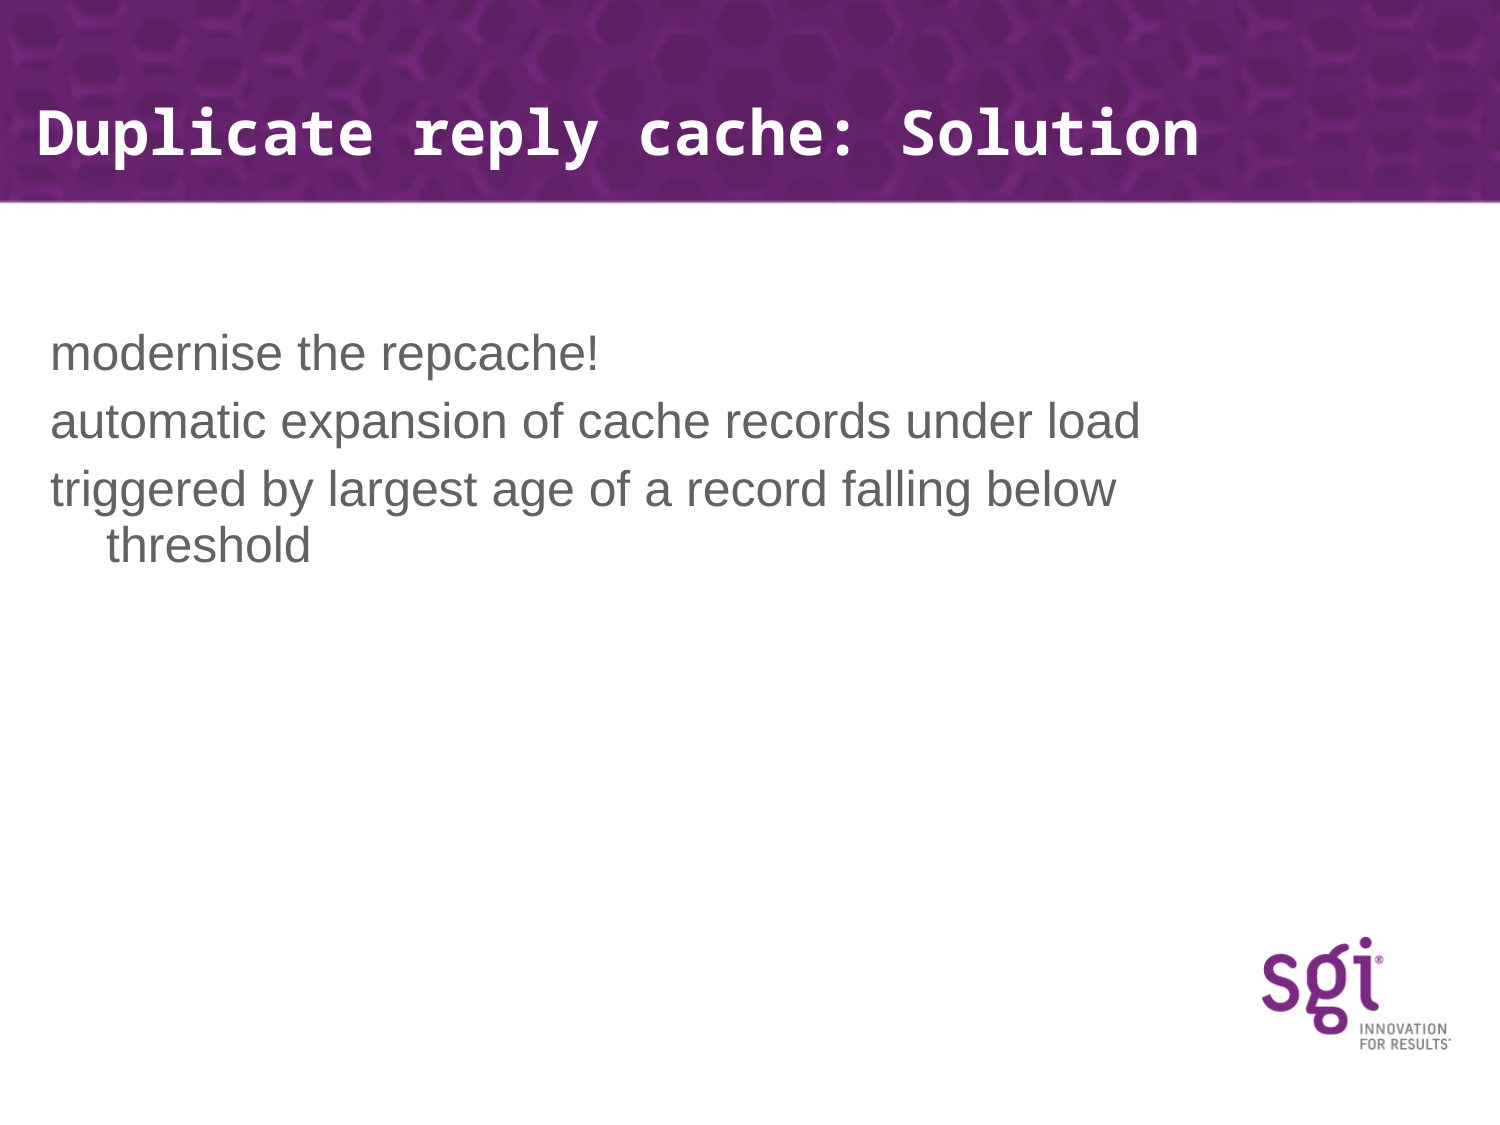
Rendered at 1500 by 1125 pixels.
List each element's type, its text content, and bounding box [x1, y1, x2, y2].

picture [0, 0, 1500, 1050]
list modernise the repcache! automatic expansion of cache records under load triggered by largest age of a record falling below threshold [50, 324, 1326, 848]
title Duplicate reply cache: Solution [37, 37, 1313, 226]
